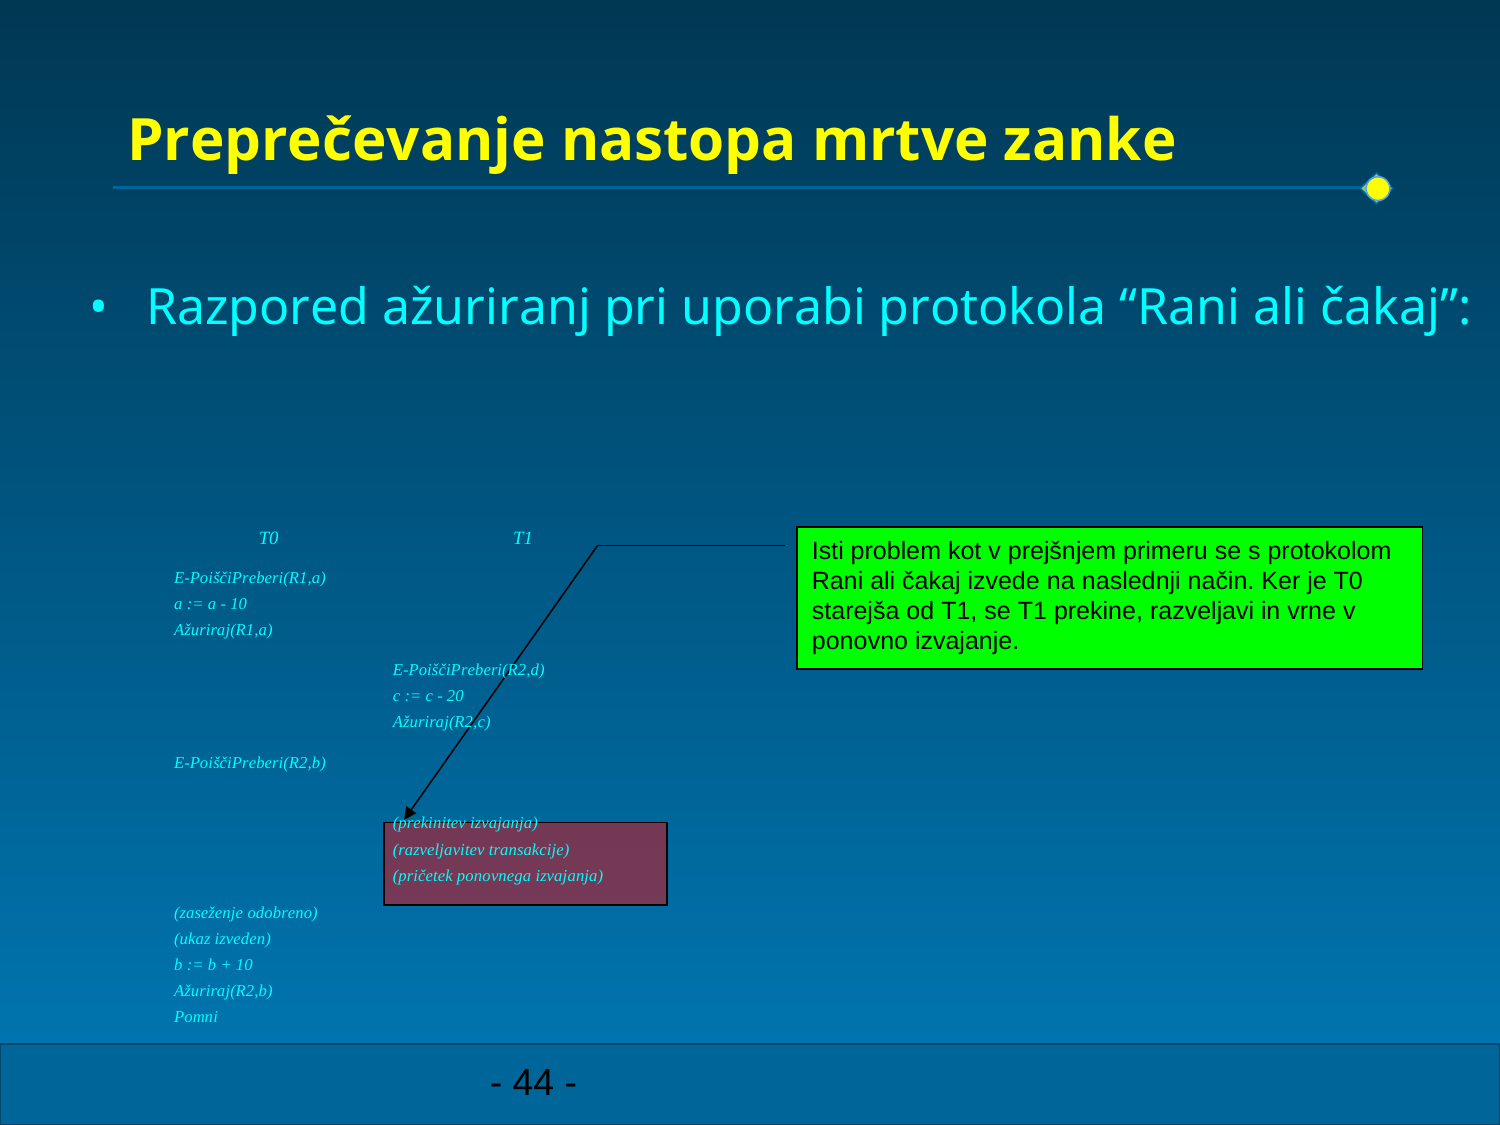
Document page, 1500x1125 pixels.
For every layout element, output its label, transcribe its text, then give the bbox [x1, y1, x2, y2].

table_cell E-PoiščiPreberi(R1,a) a := a - 10 Ažuriraj(R1,a) [159, 557, 378, 650]
table_cell [159, 803, 378, 892]
text_box Isti problem kot v prejšnjem primeru se s protokolom Rani ali čakaj izvede na naslednji način. Ker je T0 starejša od T1, se T1 prekine, razveljavi in vrne v ponovno izvajanje. [797, 527, 1423, 669]
table_cell [159, 650, 378, 742]
table_cell E-PoiščiPreberi(R2,d) c := c - 20 Ažuriraj(R2,c) [378, 650, 668, 742]
table_header T1 [378, 515, 668, 557]
table_cell [378, 557, 668, 650]
title Preprečevanje nastopa mrtve zanke [112, 94, 1388, 181]
table_cell (prekinitev izvajanja) (razveljavitev transakcije) (pričetek ponovnega izvajanja) [378, 803, 668, 892]
list Razpored ažuriranj pri uporabi protokola “Rani ali čakaj”: [75, 243, 1500, 343]
table_header T0 [159, 515, 378, 557]
table_cell E-PoiščiPreberi(R2,b) [159, 742, 378, 803]
table_cell [378, 742, 668, 803]
table_cell [378, 892, 668, 1034]
table_cell (zaseženje odobreno) (ukaz izveden) b := b + 10 Ažuriraj(R2,b) Pomni [159, 892, 378, 1034]
